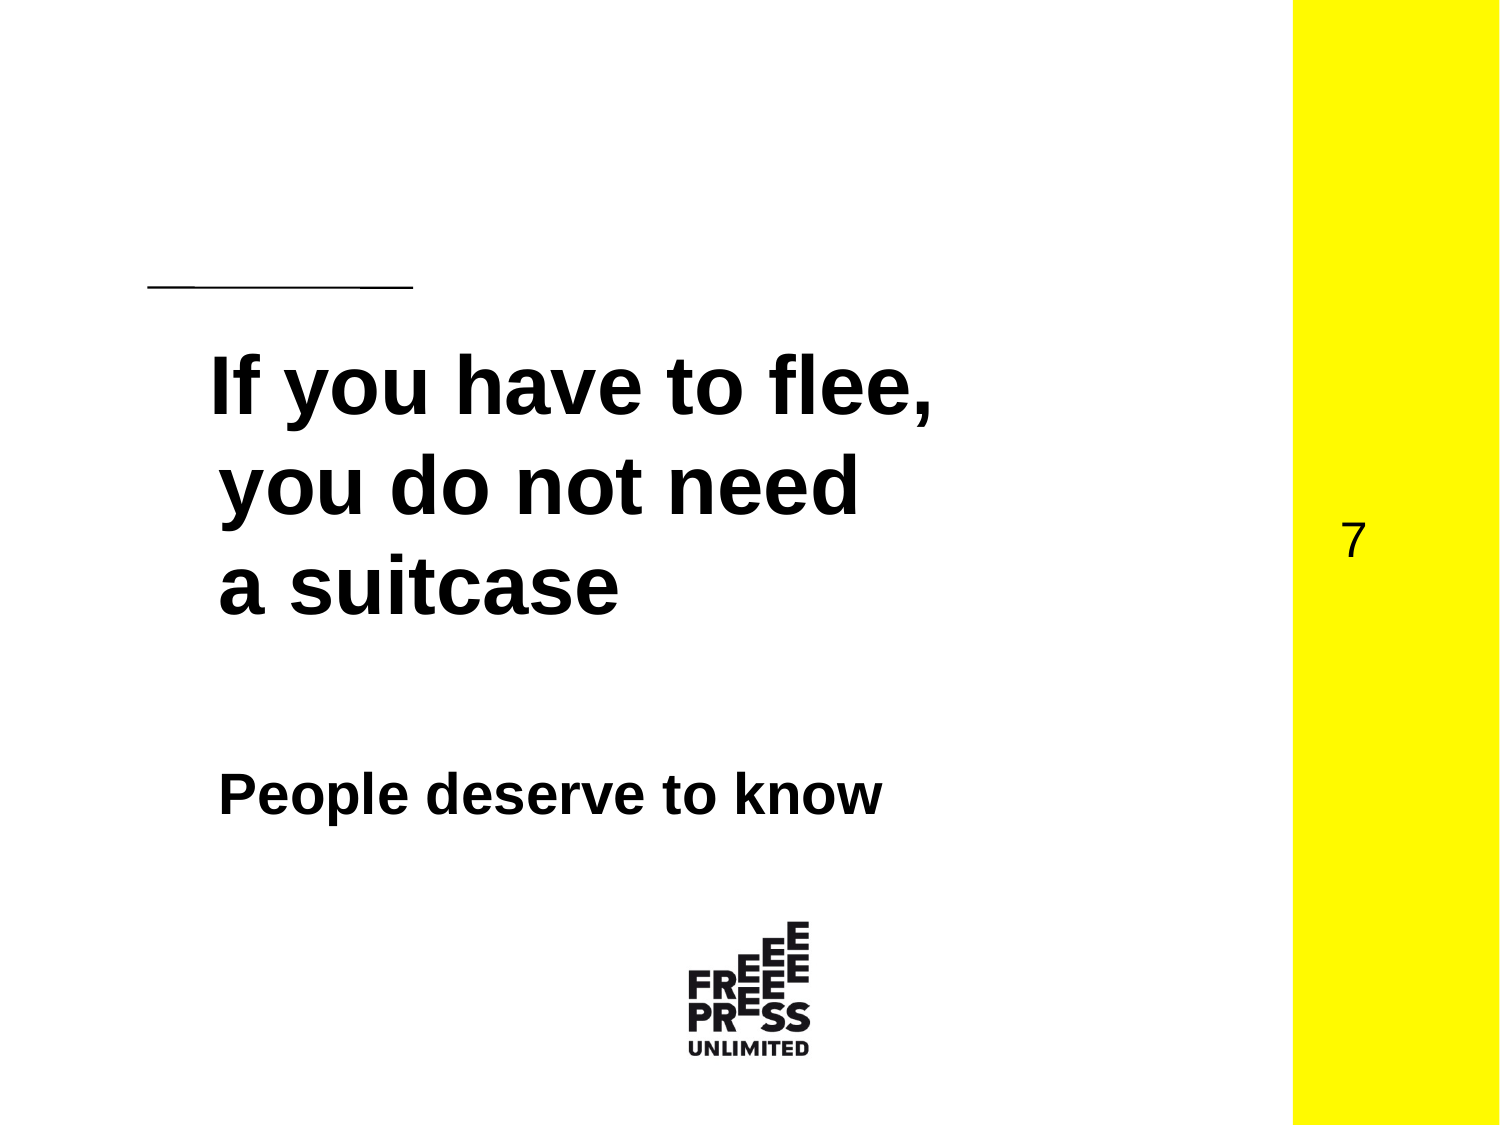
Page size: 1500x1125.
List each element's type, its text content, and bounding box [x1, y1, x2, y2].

picture [675, 899, 823, 1078]
text_box <number> [1324, 500, 1461, 576]
text_box If you have to flee, you do not need a suitcase People deserve to know [147, 330, 1213, 881]
